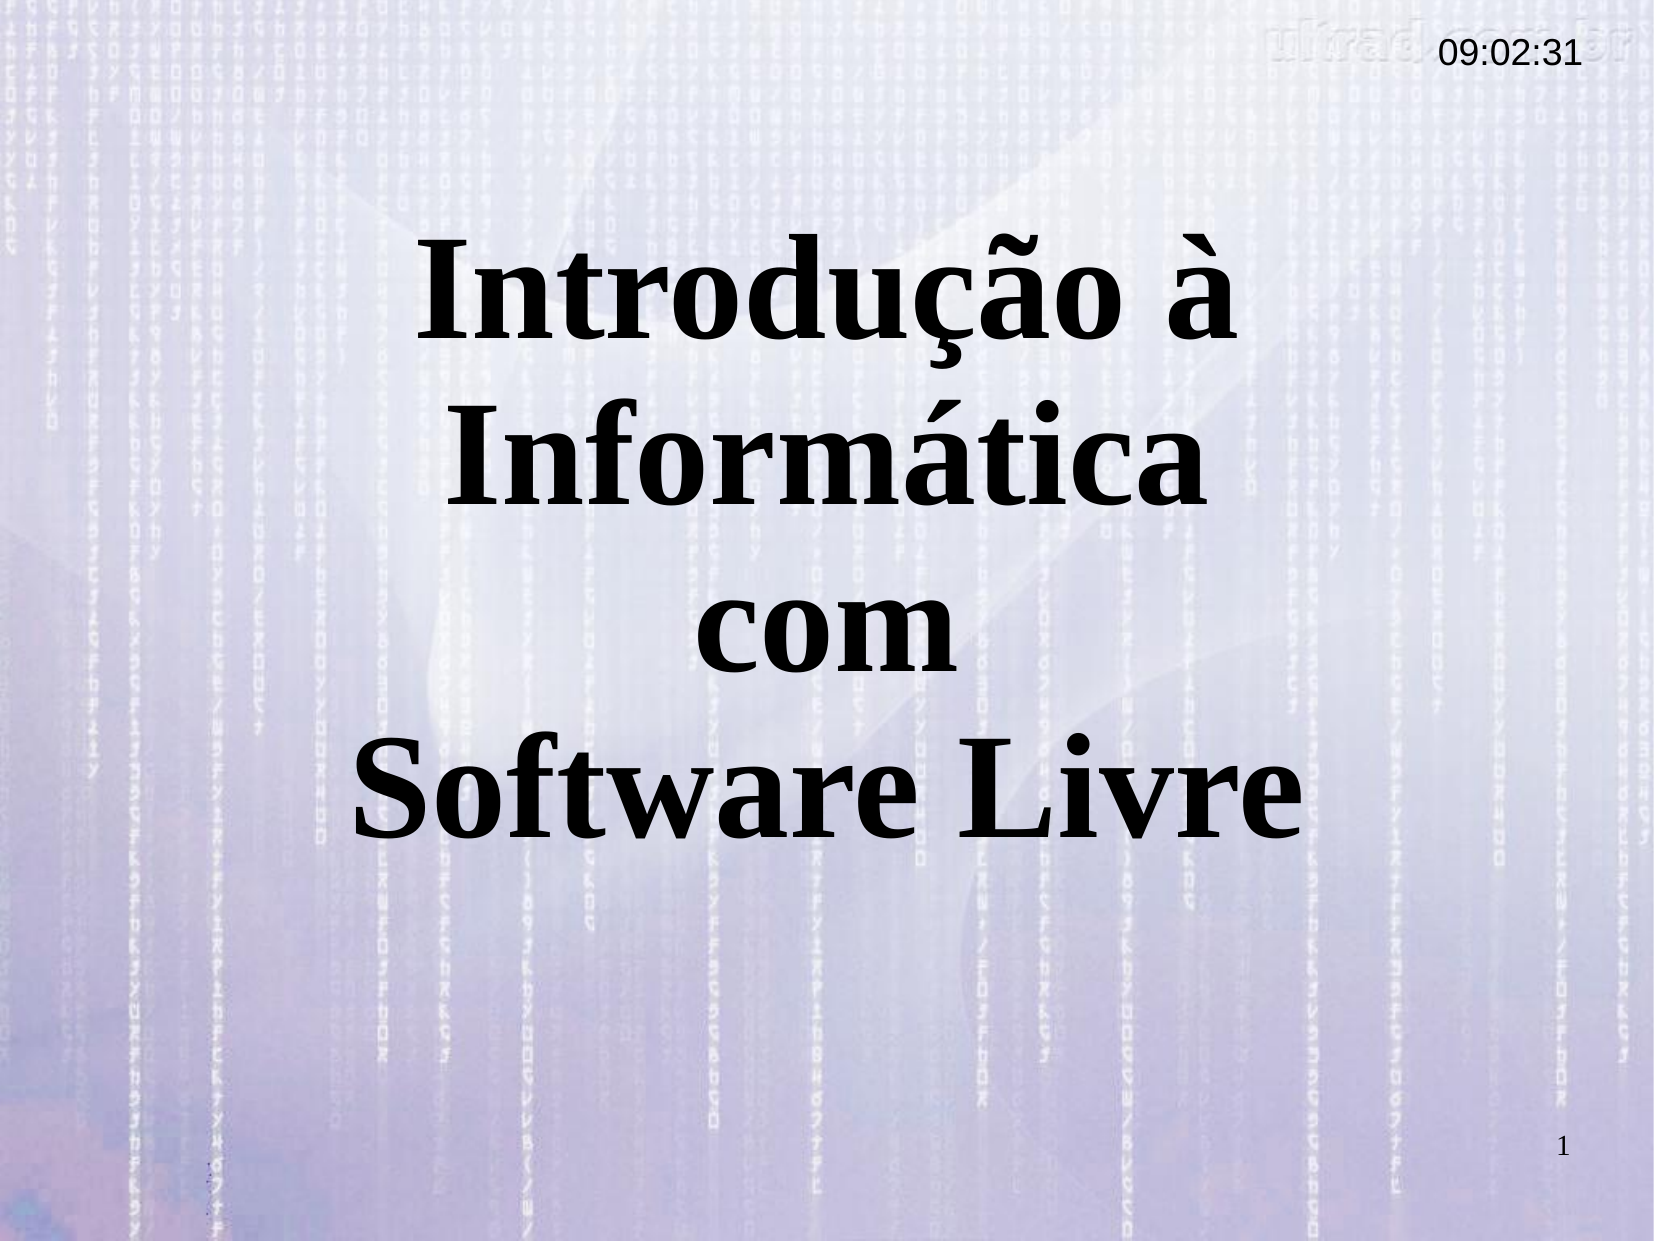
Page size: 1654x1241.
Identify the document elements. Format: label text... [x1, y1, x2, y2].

picture [0, 0, 1654, 1241]
text_box 22:53:18 [1423, 23, 1631, 94]
text_box Introdução à Informática com Software Livre [29, 59, 1625, 1099]
